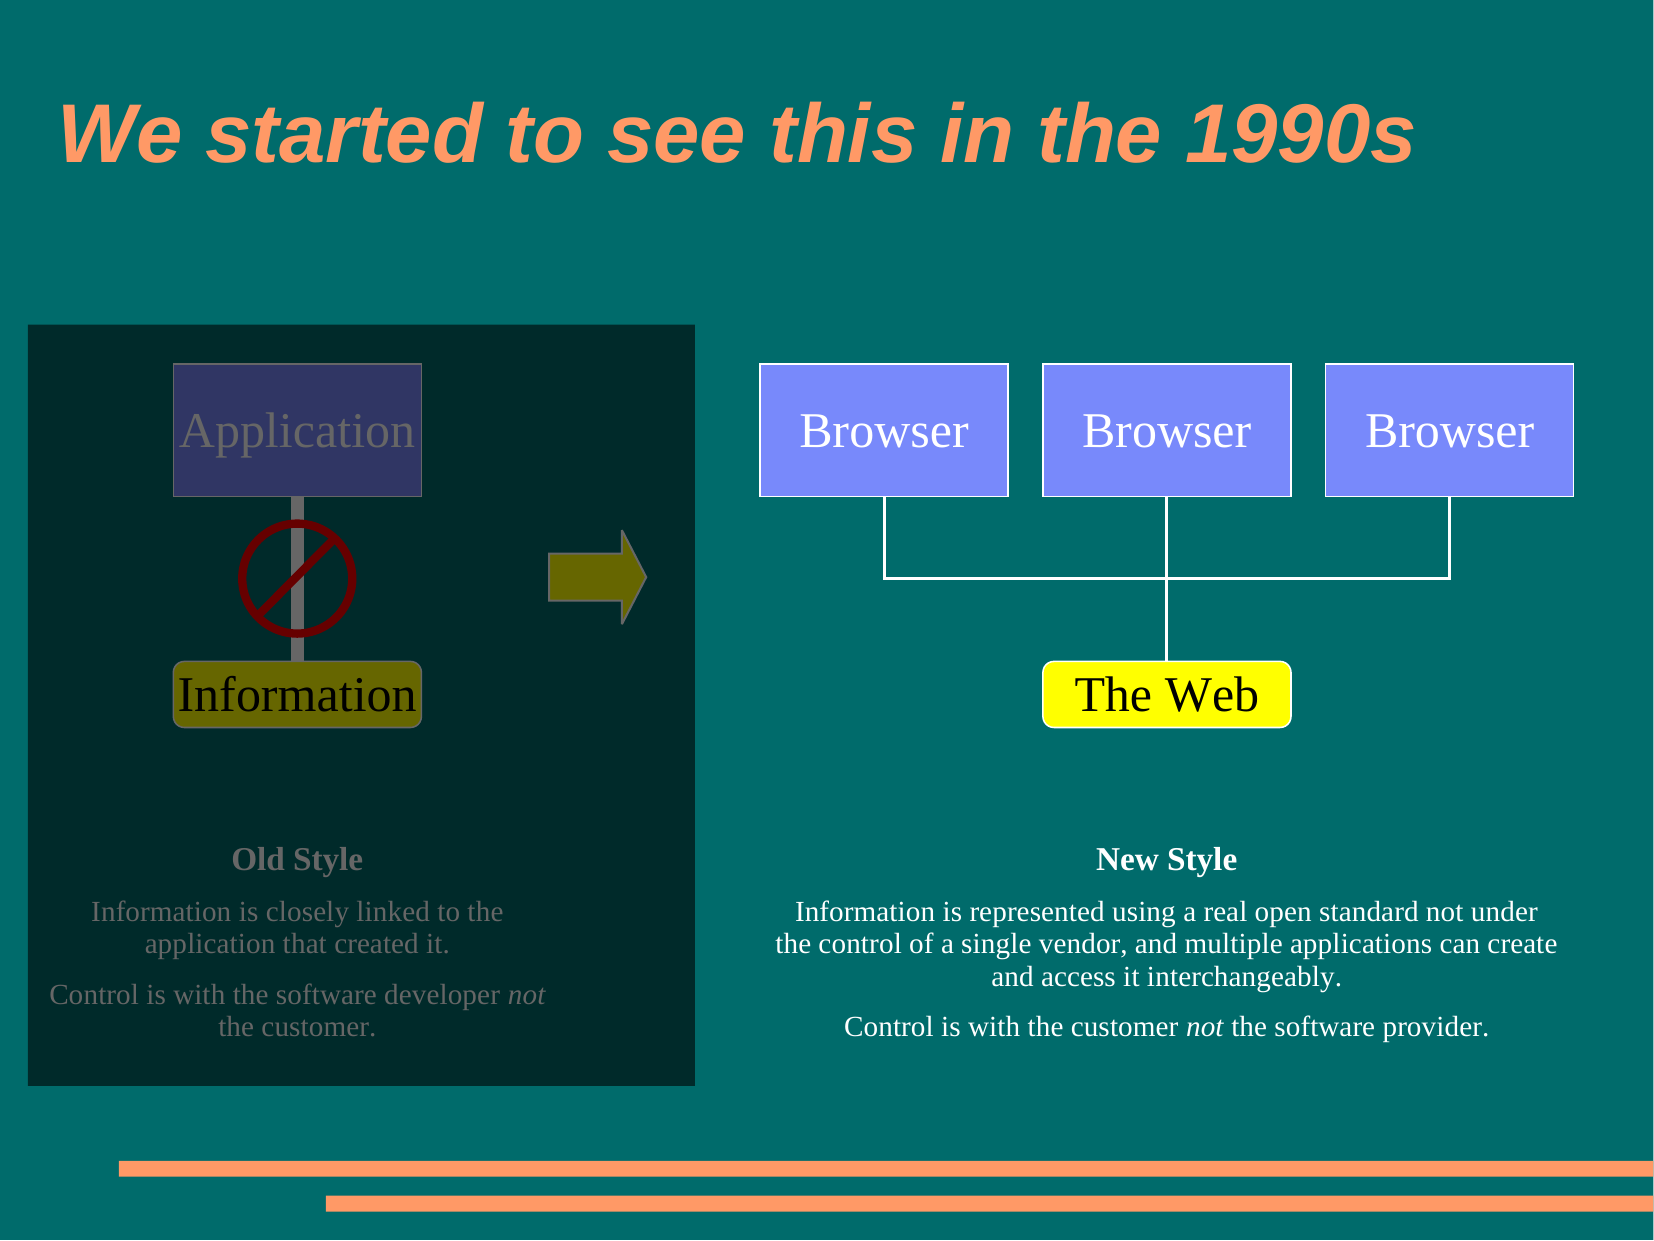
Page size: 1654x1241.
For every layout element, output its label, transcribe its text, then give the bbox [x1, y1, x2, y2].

text_box Browser [760, 364, 1009, 497]
text_box Browser [1325, 364, 1574, 497]
text_box The Web [1042, 661, 1292, 728]
text_box Browser [1042, 364, 1291, 497]
title We started to see this in the 1990s [42, 79, 1654, 188]
text_box New Style Information is represented using a real open standard not under the control of a single vendor, and multiple applications can create and access it interchangeably. Control is with the customer not the software provider. [760, 832, 1574, 1051]
text_box [27, 324, 695, 1086]
